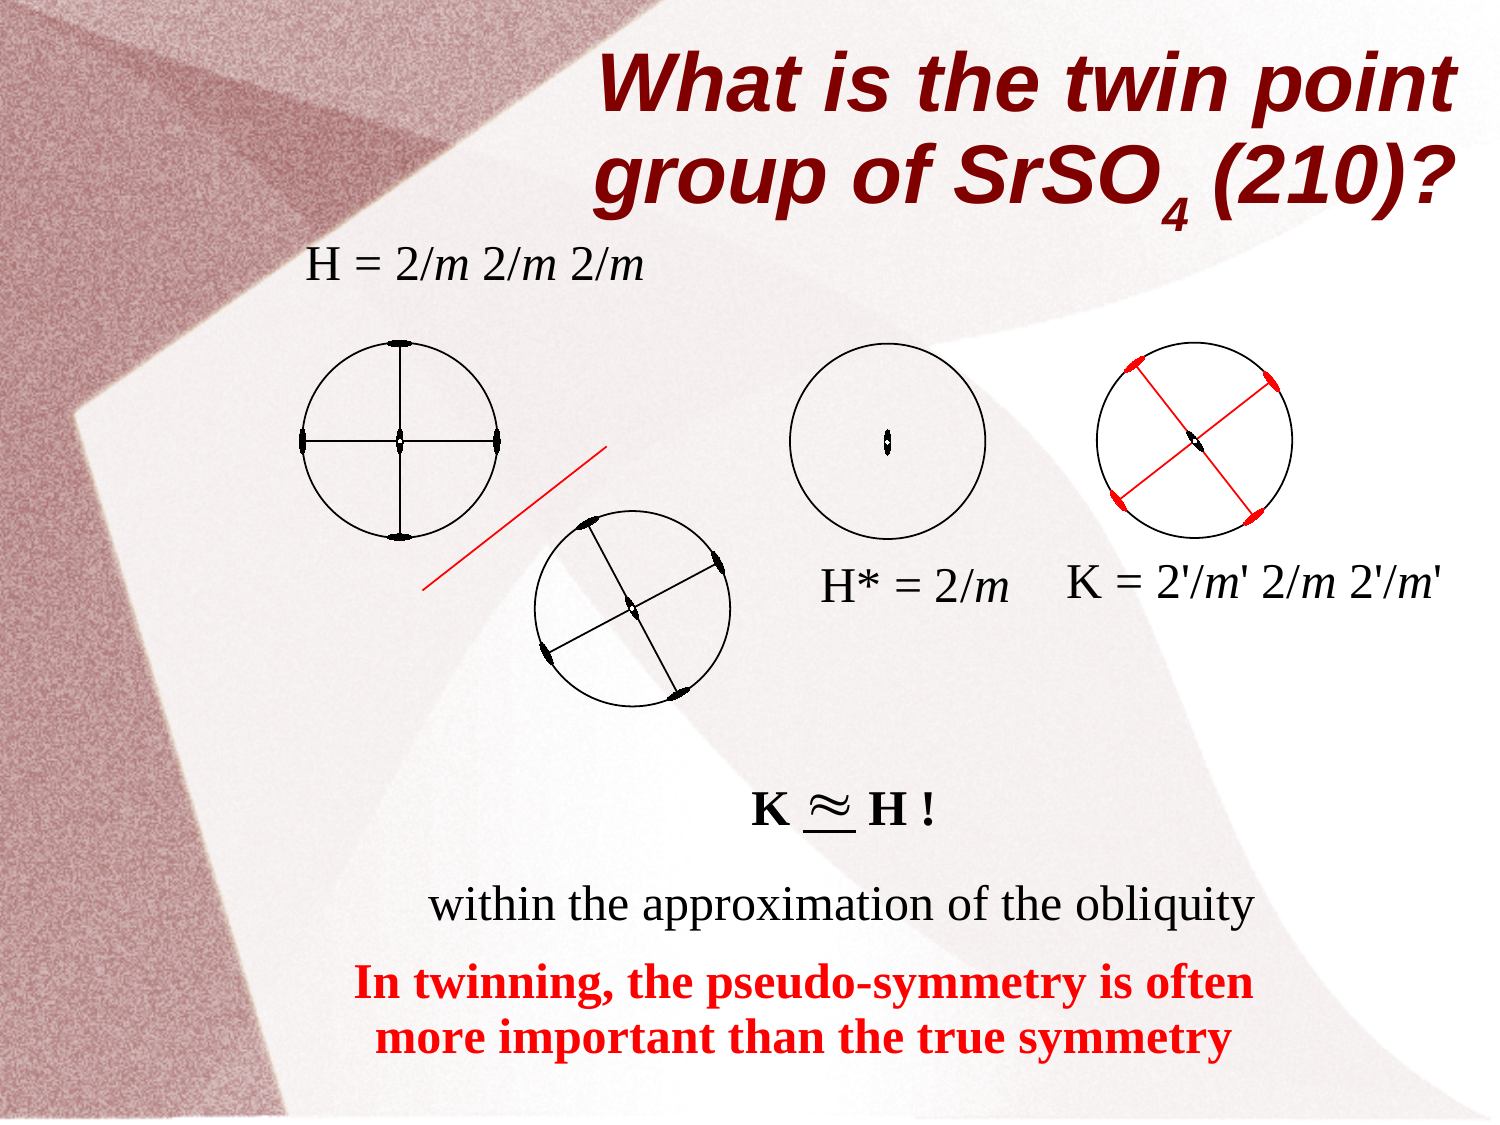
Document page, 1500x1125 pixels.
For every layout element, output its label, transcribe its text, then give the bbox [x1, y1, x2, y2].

text_box K  H ! [736, 772, 936, 868]
text_box [493, 428, 501, 455]
text_box [1186, 430, 1204, 452]
text_box [1124, 356, 1145, 373]
text_box [299, 428, 306, 455]
text_box [575, 516, 599, 530]
text_box [1263, 371, 1280, 392]
text_box [711, 550, 725, 574]
text_box [1110, 490, 1127, 512]
text_box In twinning, the pseudo-symmetry is often more important than the true symmetry [338, 946, 1282, 1075]
text_box H = 2/m 2/m 2/m [291, 228, 660, 300]
text_box [1243, 508, 1265, 526]
picture [0, 0, 1500, 1125]
text_box [666, 687, 690, 701]
text_box H* = 2/m [806, 550, 1026, 622]
text_box [625, 596, 639, 620]
text_box K = 2'/m' 2/m 2'/m' [1052, 546, 1457, 618]
text_box [539, 642, 554, 666]
text_box within the approximation of the obliquity [413, 868, 1271, 940]
text_box [386, 533, 413, 541]
title What is the twin point group of SrSO4 (210)? [541, 35, 1458, 242]
text_box [396, 428, 404, 455]
text_box [386, 340, 413, 347]
text_box [884, 429, 891, 456]
